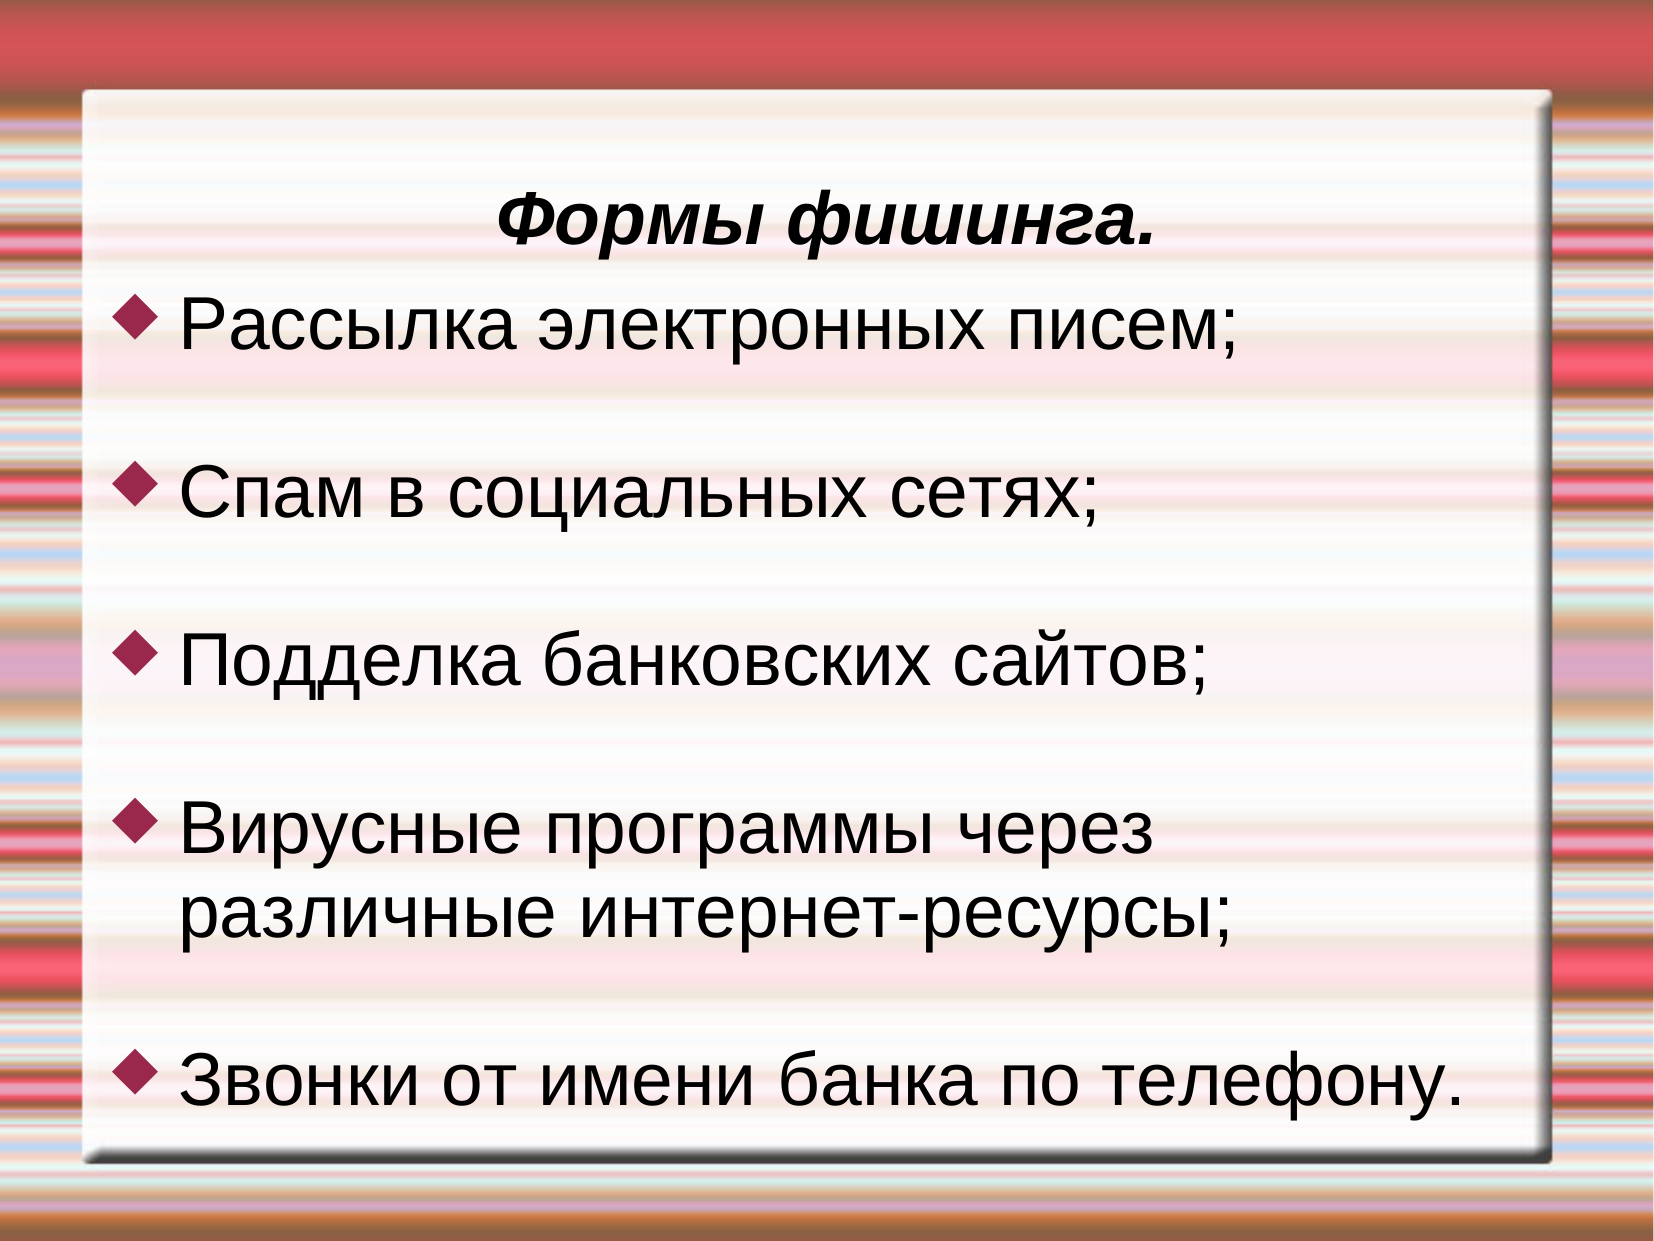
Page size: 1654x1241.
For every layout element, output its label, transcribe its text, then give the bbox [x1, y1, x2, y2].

title Формы фишинга. [121, 114, 1534, 322]
picture [0, 0, 1654, 1241]
list Рассылка электронных писем; Спам в социальных сетях; Подделка банковских сайтов; Вирусные программы через различные интернет-ресурсы; Звонки от имени банка по телефону. [95, 281, 1477, 1164]
